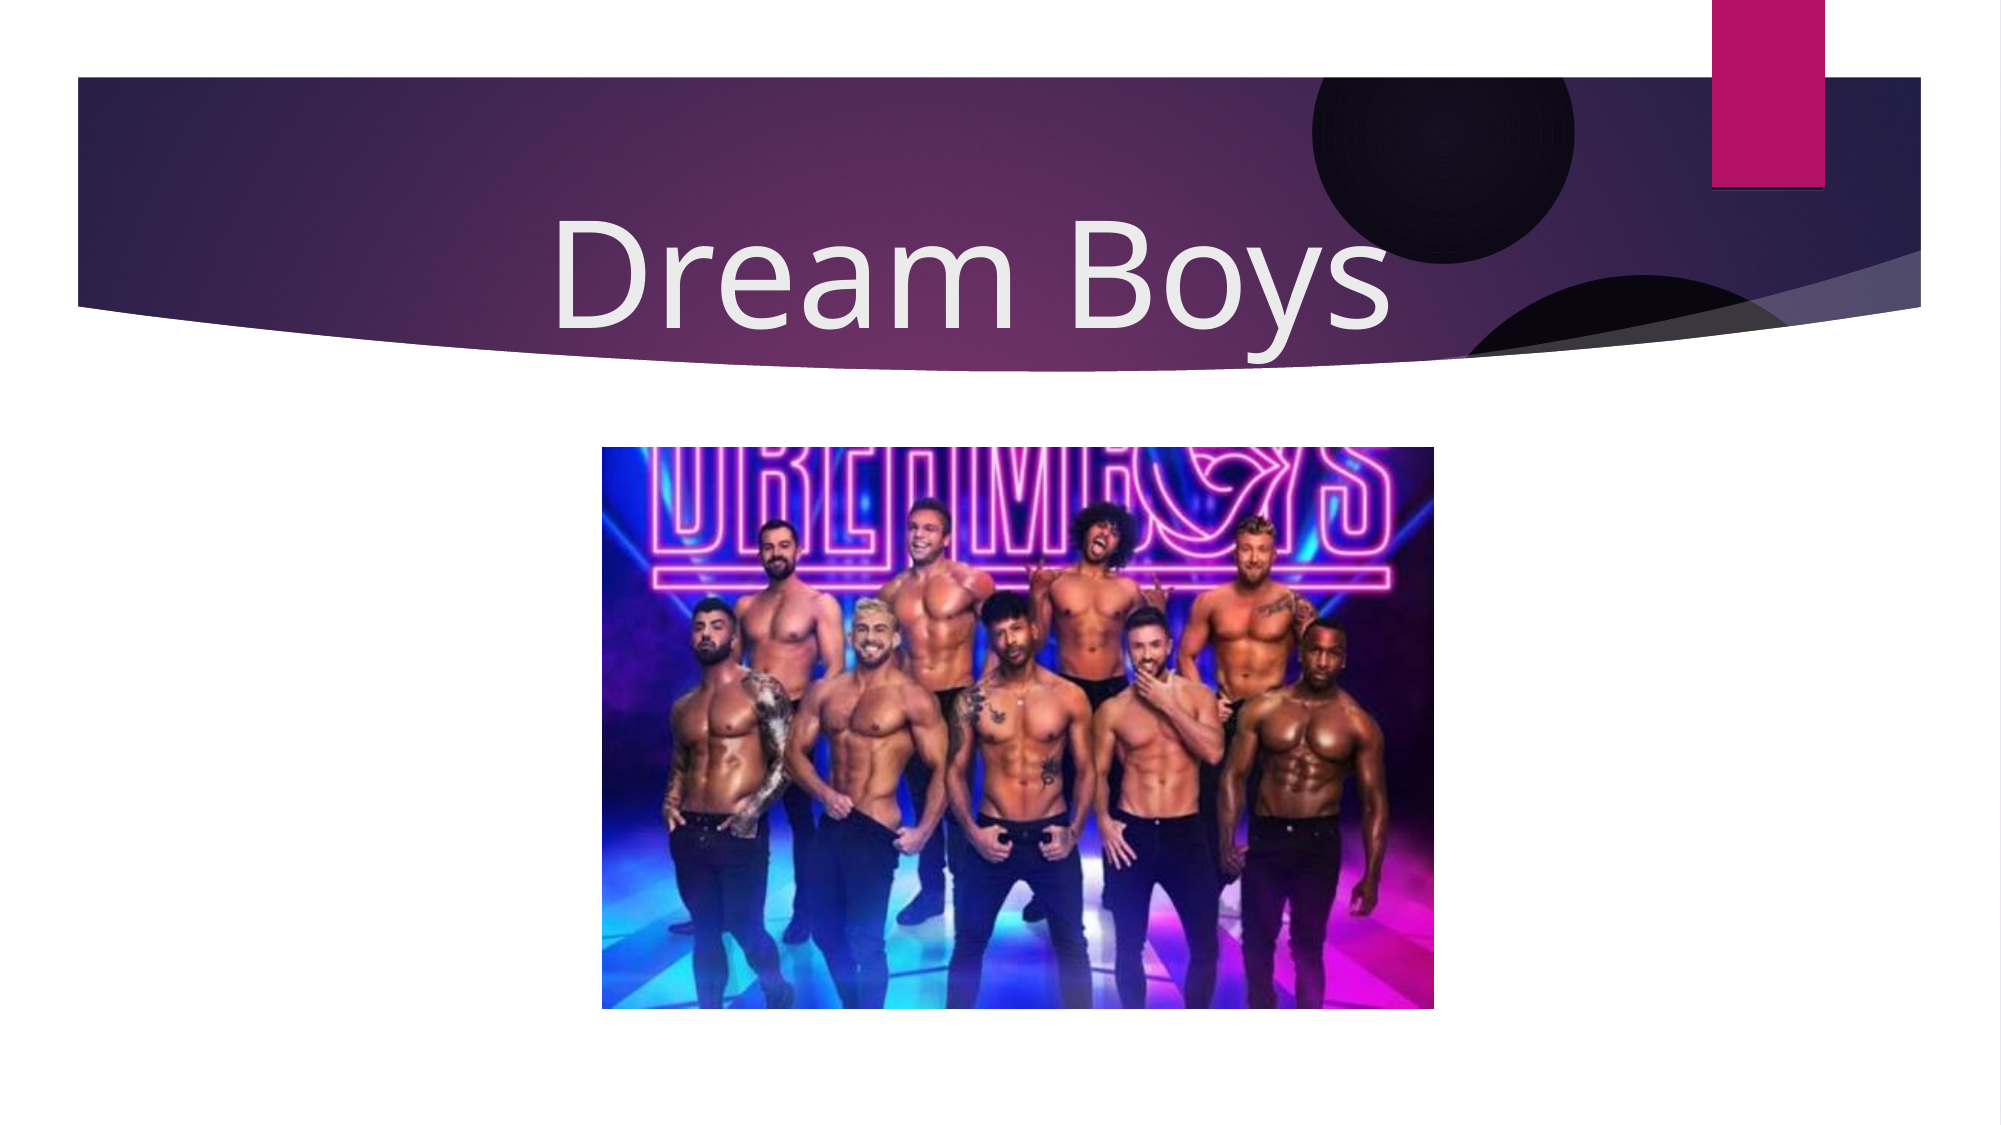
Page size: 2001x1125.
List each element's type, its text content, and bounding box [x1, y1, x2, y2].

picture [602, 447, 1434, 1009]
title Dream Boys [251, 170, 1689, 287]
